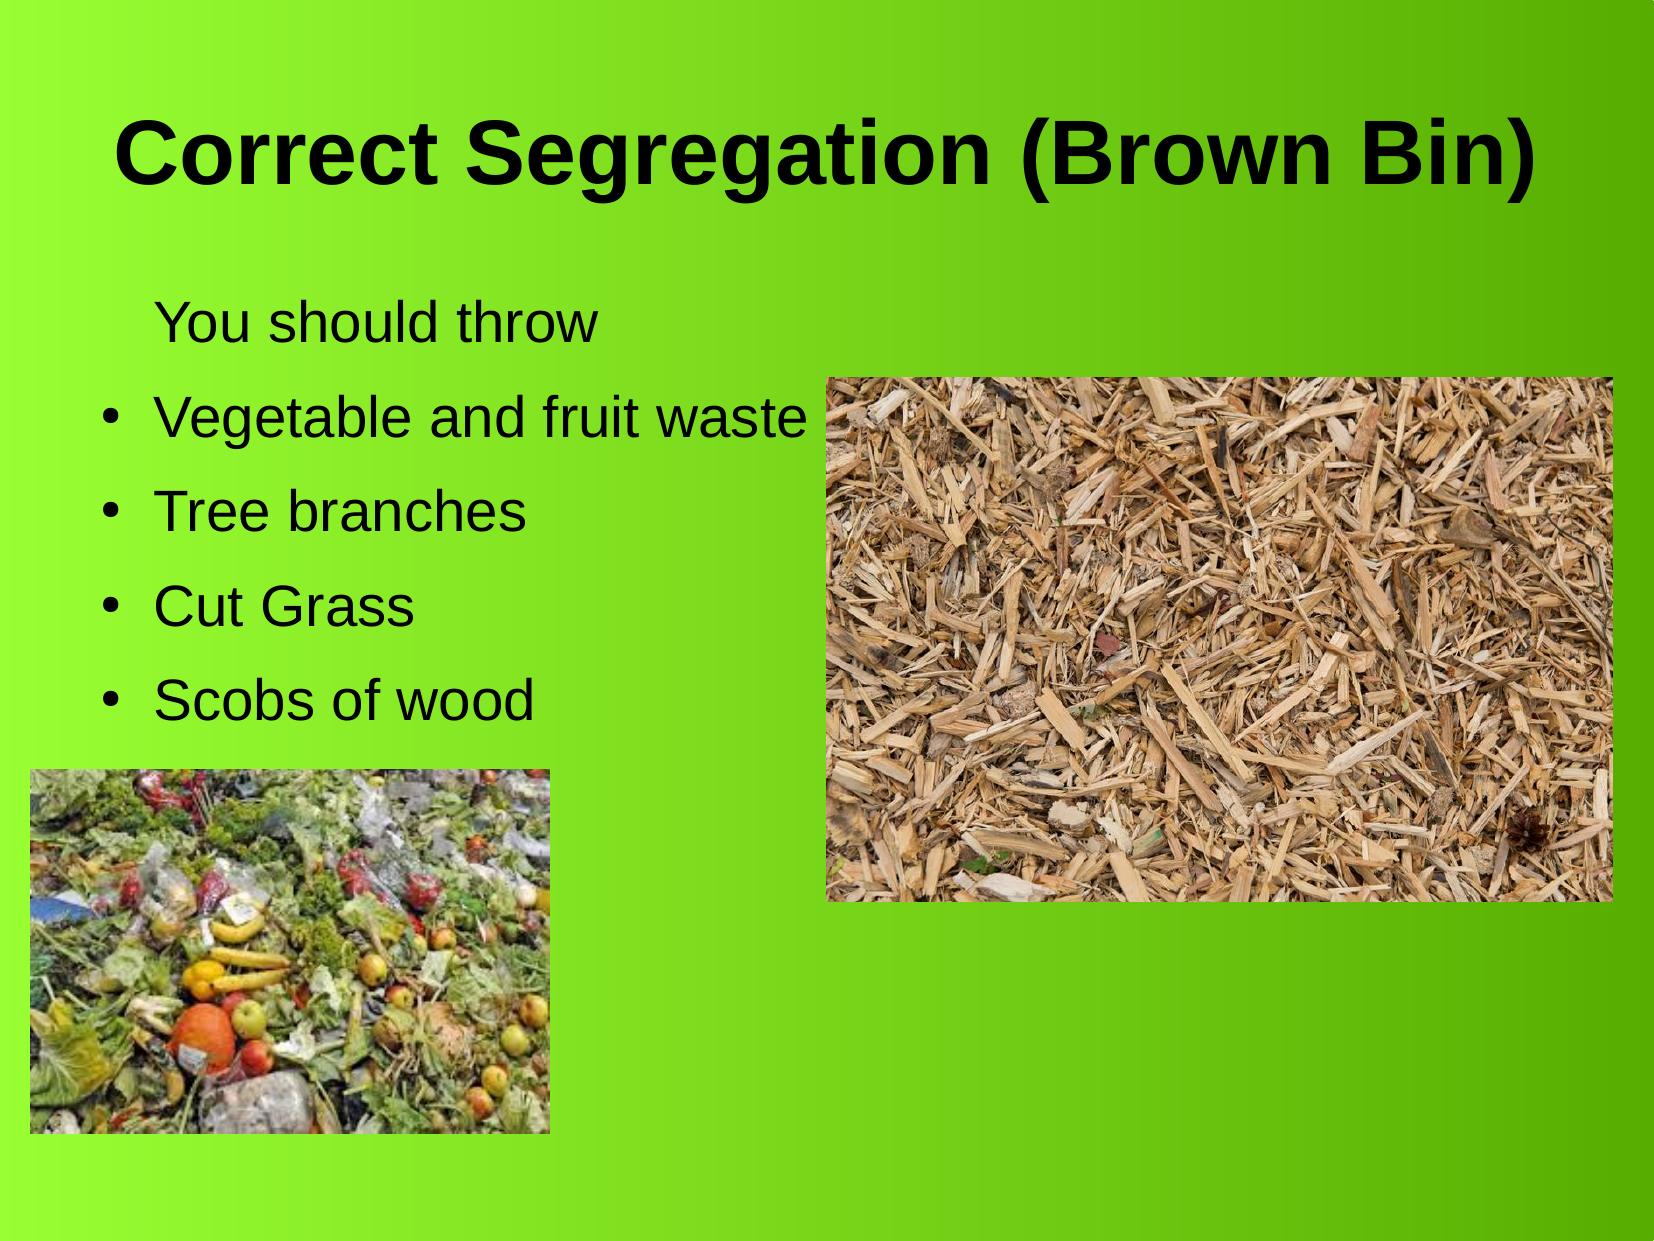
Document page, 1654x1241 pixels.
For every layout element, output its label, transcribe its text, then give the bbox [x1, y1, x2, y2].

list You should throw Vegetable and fruit waste Tree branches Cut Grass Scobs of wood [82, 290, 1571, 1109]
title Correct Segregation (Brown Bin) [82, 49, 1571, 257]
picture [826, 377, 1613, 902]
picture [30, 769, 550, 1134]
